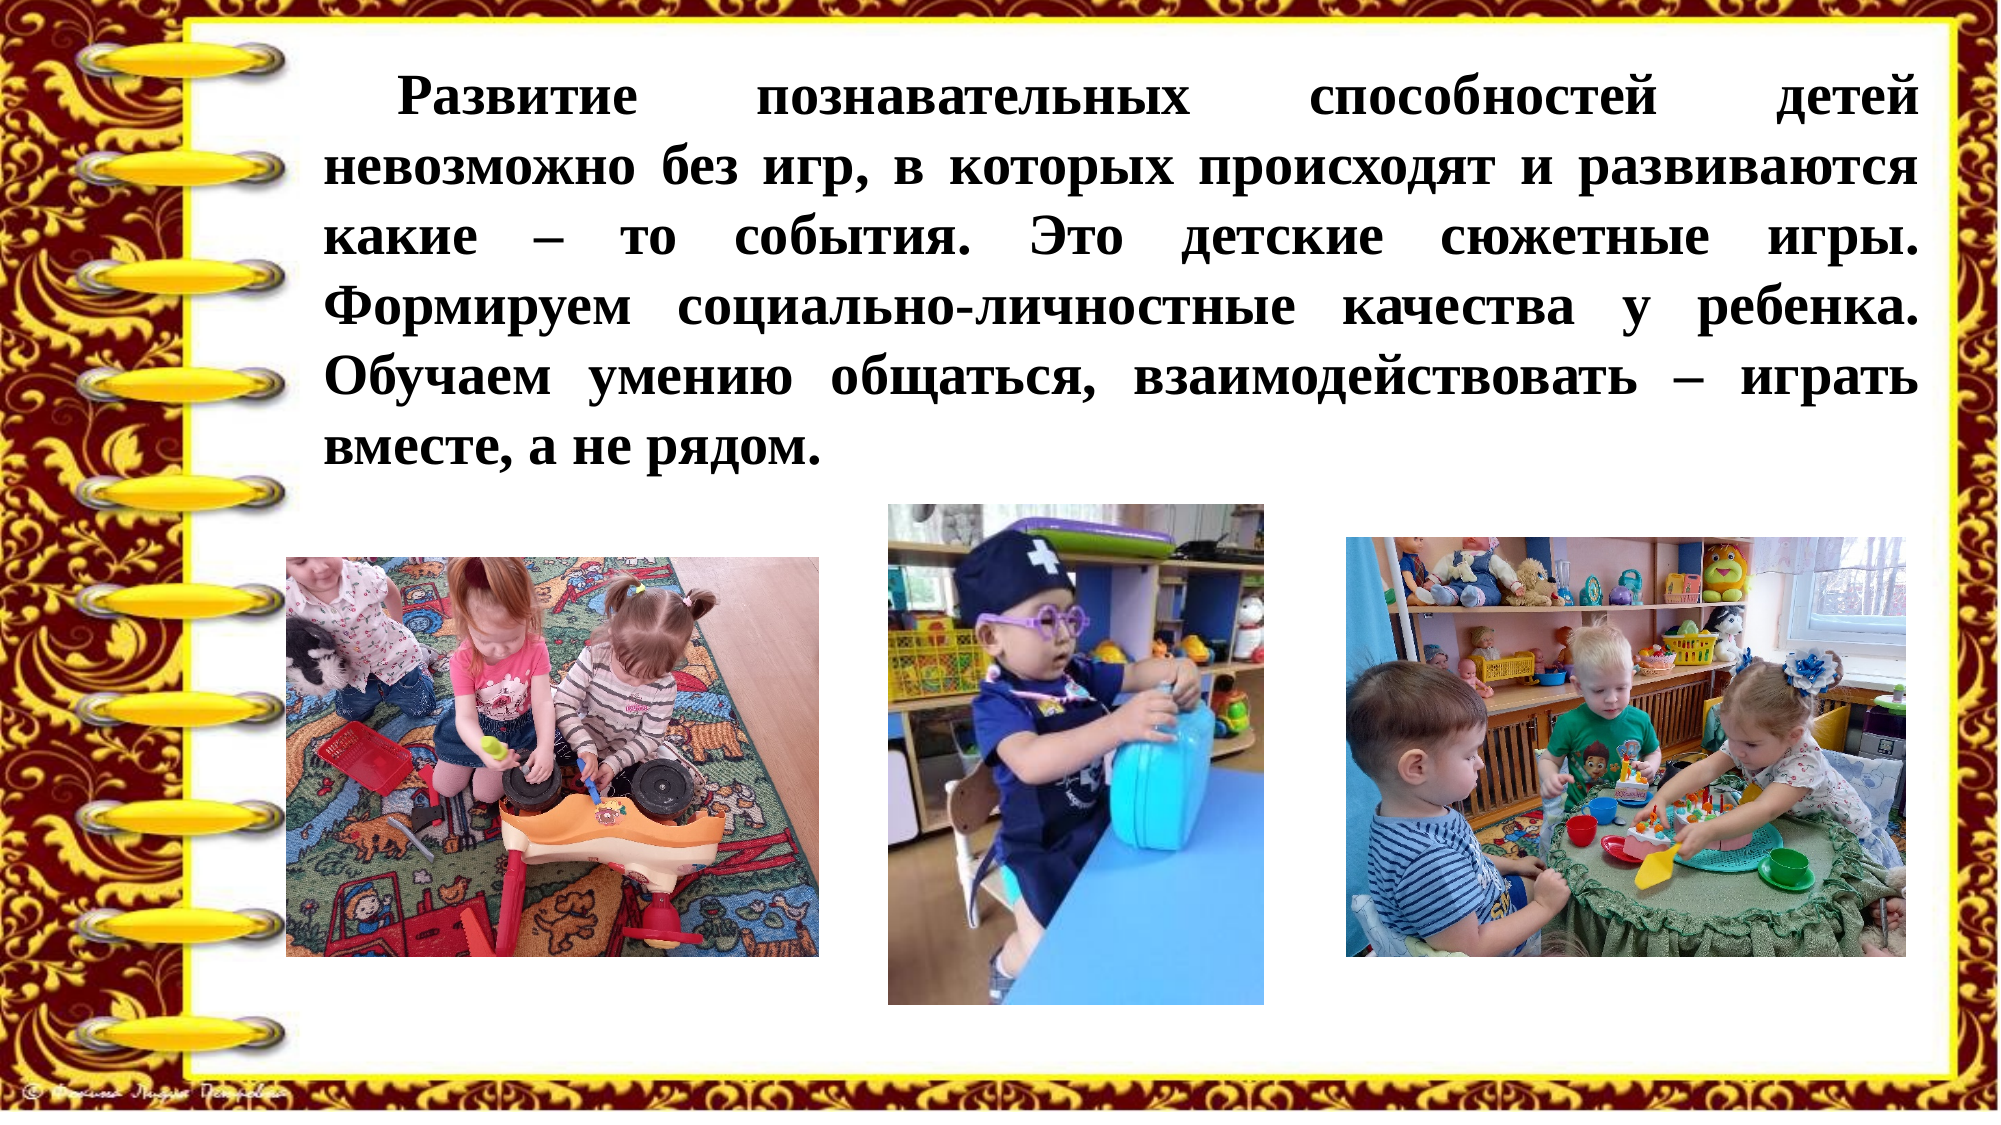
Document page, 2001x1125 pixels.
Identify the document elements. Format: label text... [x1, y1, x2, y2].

text_box Развитие познавательных способностей детей невозможно без игр, в которых происходят и развиваются какие – то события. Это детские сюжетные игры. Формируем социально-личностные качества у ребенка. Обучаем умению общаться, взаимодействовать – играть вместе, а не рядом. [308, 48, 1936, 689]
picture [0, 0, 2000, 1112]
